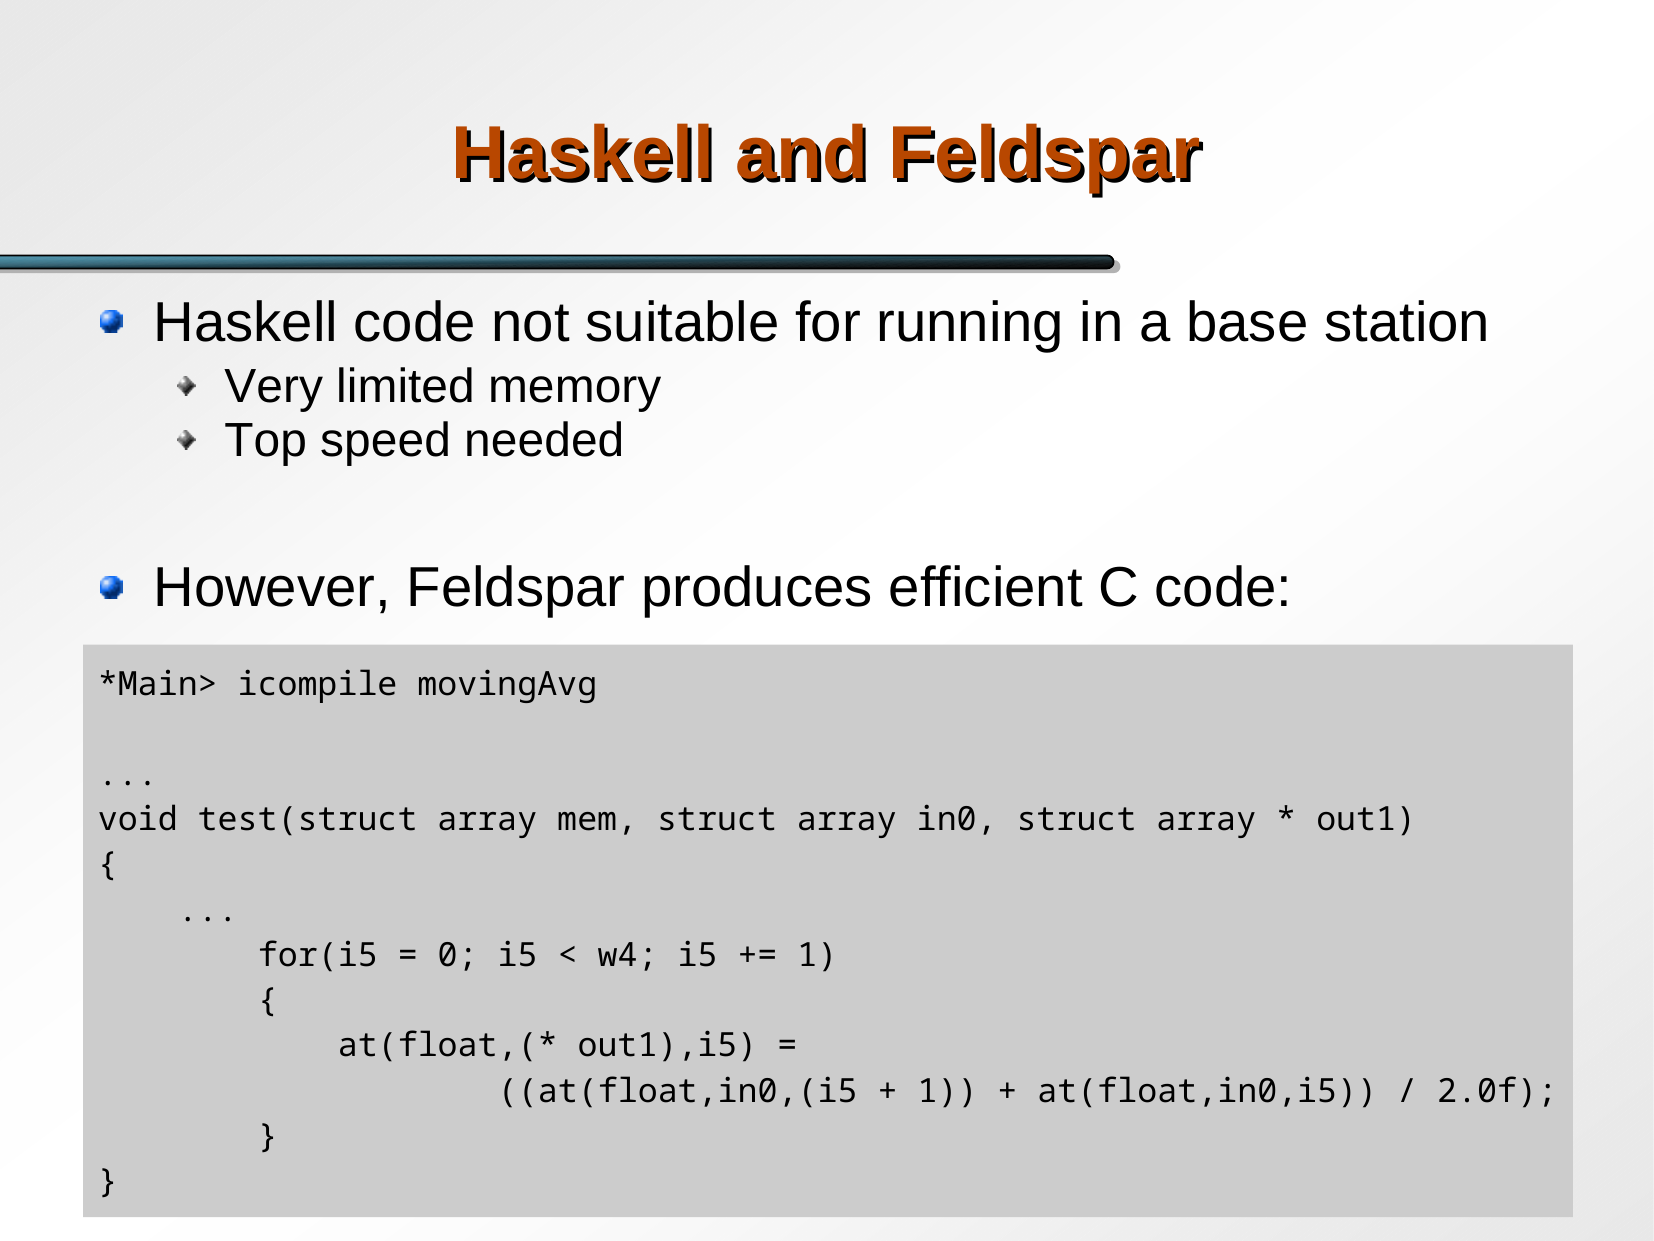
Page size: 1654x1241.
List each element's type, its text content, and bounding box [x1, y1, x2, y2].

title Haskell and Feldspar [82, 49, 1571, 257]
list Haskell code not suitable for running in a base station Very limited memory Top speed needed However, Feldspar produces efficient C code: [82, 290, 1571, 1109]
text_box *Main> icompile movingAvg ... void test(struct array mem, struct array in0, struct array * out1) { ... for(i5 = 0; i5 < w4; i5 += 1) { at(float,(* out1),i5) = ((at(float,in0,(i5 + 1)) + at(float,in0,i5)) / 2.0f); } } [83, 644, 1573, 1218]
